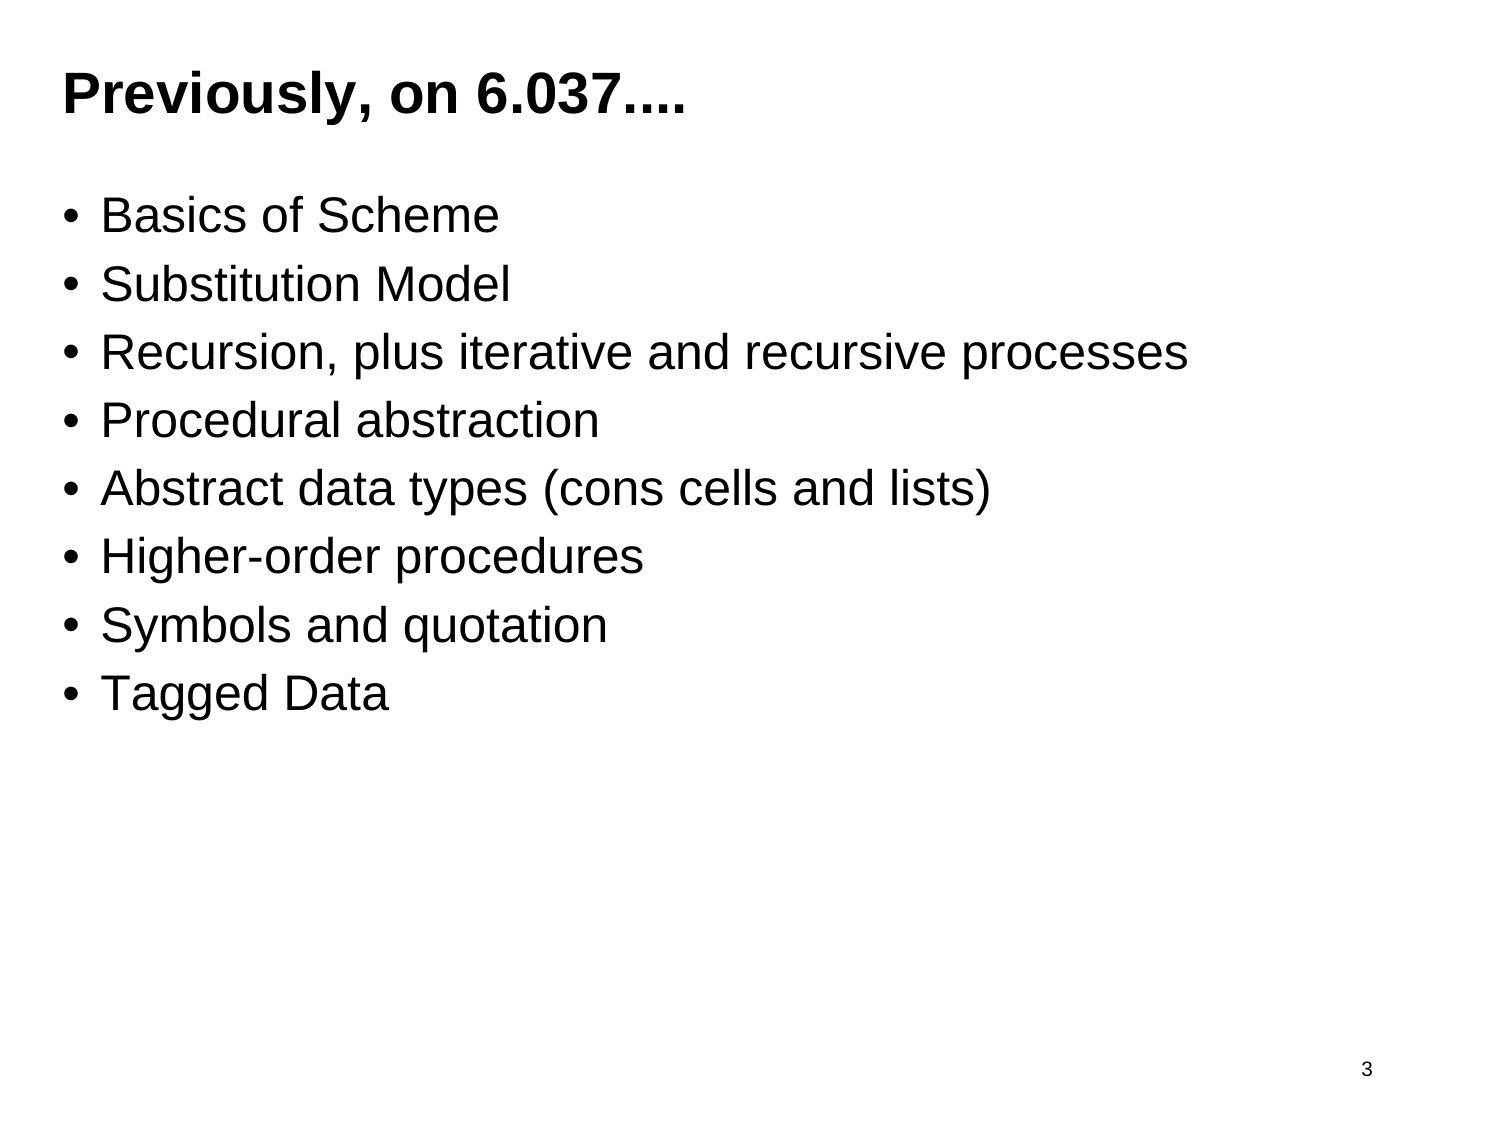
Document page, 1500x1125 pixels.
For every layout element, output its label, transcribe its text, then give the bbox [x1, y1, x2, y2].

list Basics of Scheme Substitution Model Recursion, plus iterative and recursive processes Procedural abstraction Abstract data types (cons cells and lists) Higher-order procedures Symbols and quotation Tagged Data [62, 187, 1450, 986]
title Previously, on 6.037.... [62, 32, 1338, 156]
